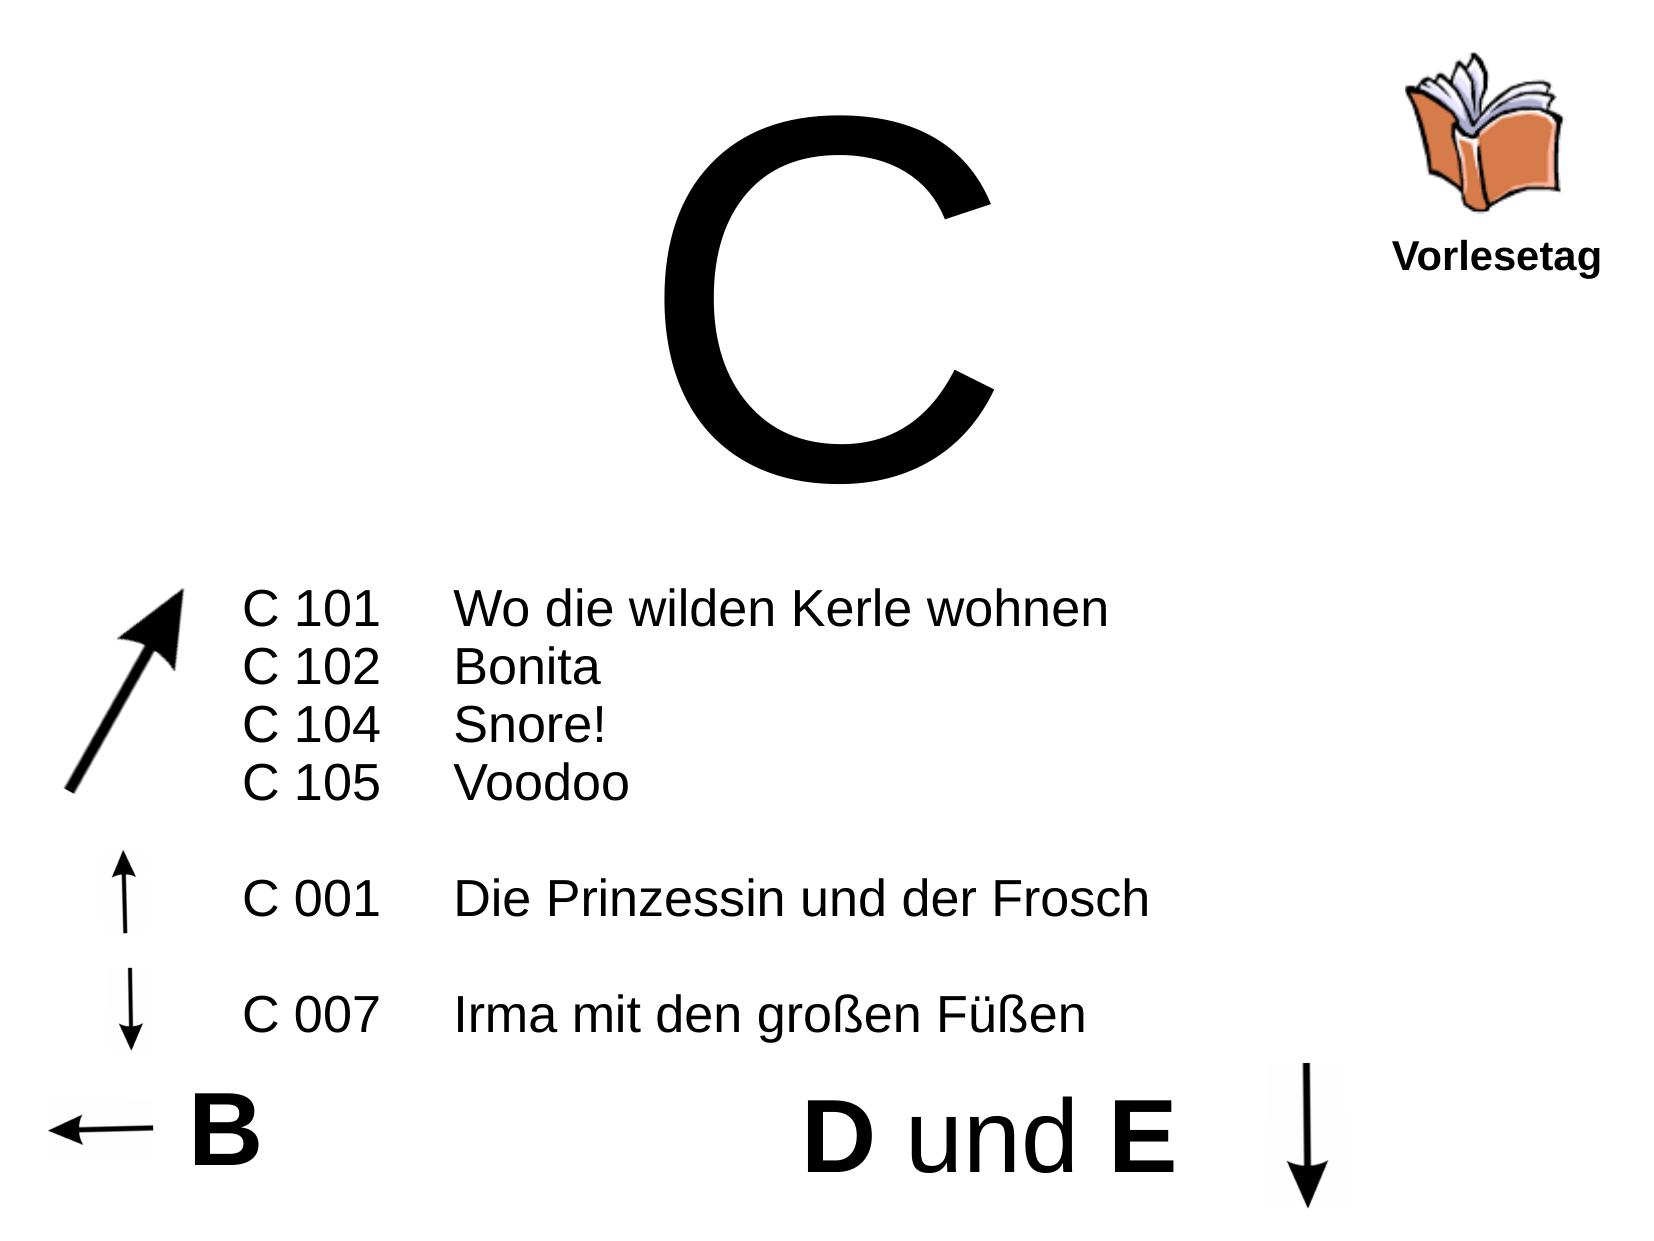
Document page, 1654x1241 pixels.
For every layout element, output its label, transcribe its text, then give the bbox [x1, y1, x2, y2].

title D und E [801, 1065, 1223, 1241]
picture [47, 1099, 154, 1159]
title Vorlesetag [1391, 144, 1654, 367]
picture [1405, 52, 1565, 144]
title C 101 Wo die wilden Kerle wohnen C 102 Bonita C 104 Snore! C 105 Voodoo C 001 Die Prinzessin und der Frosch C 007 Irma mit den großen Füßen [242, 709, 1176, 1241]
picture [100, 849, 148, 934]
picture [1267, 1062, 1347, 1209]
picture [14, 557, 238, 822]
picture [107, 967, 154, 1051]
subtitle C [82, 0, 1571, 709]
title B [189, 1018, 611, 1241]
